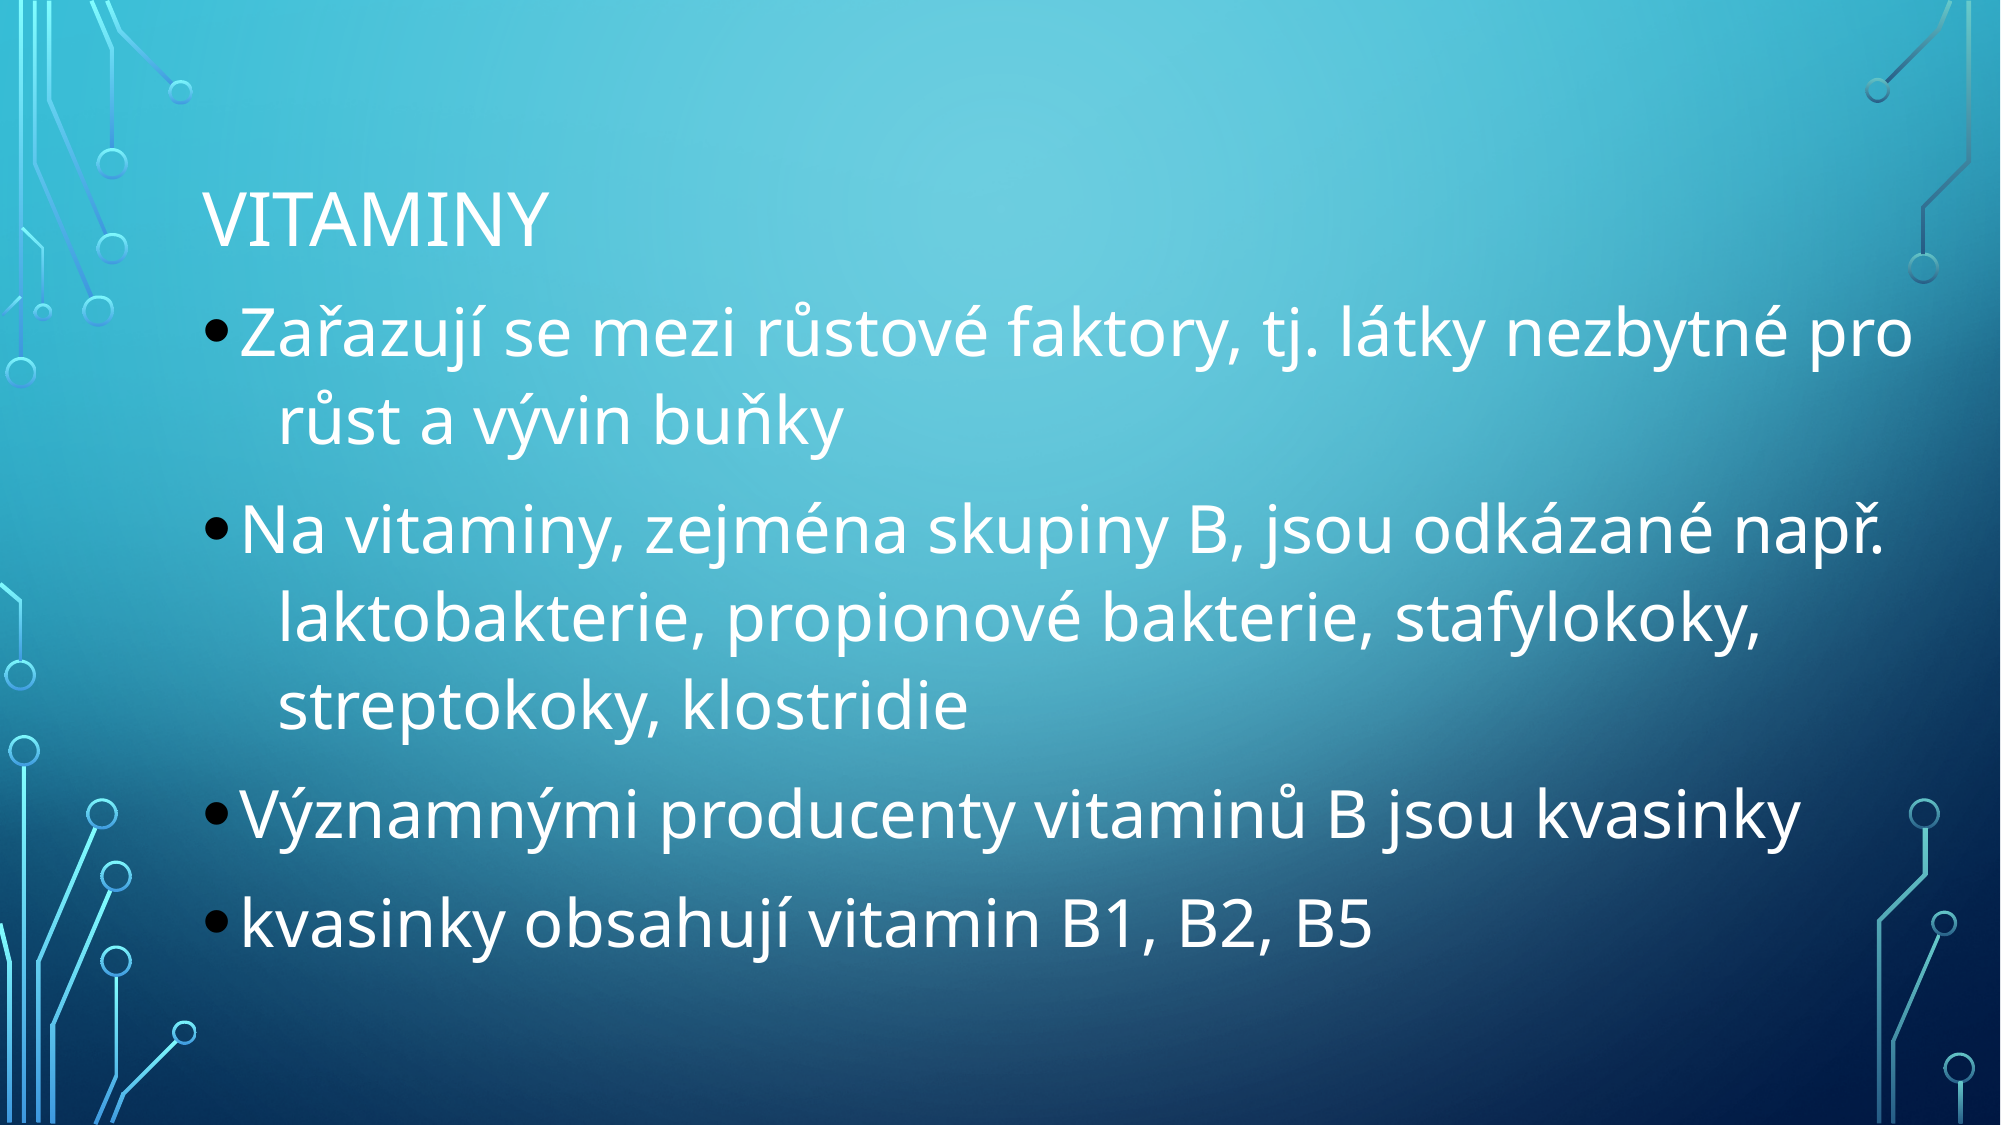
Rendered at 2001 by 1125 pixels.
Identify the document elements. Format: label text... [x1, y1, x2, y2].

title vitaminy [187, 101, 1813, 274]
list Zařazují se mezi růstové faktory, tj. látky nezbytné pro růst a vývin buňky Na vitaminy, zejména skupiny B, jsou odkázané např. laktobakterie, propionové bakterie, stafylokoky, streptokoky, klostridie Významnými producenty vitaminů B jsou kvasinky kvasinky obsahují vitamin B1, B2, B5 [187, 274, 1967, 1103]
